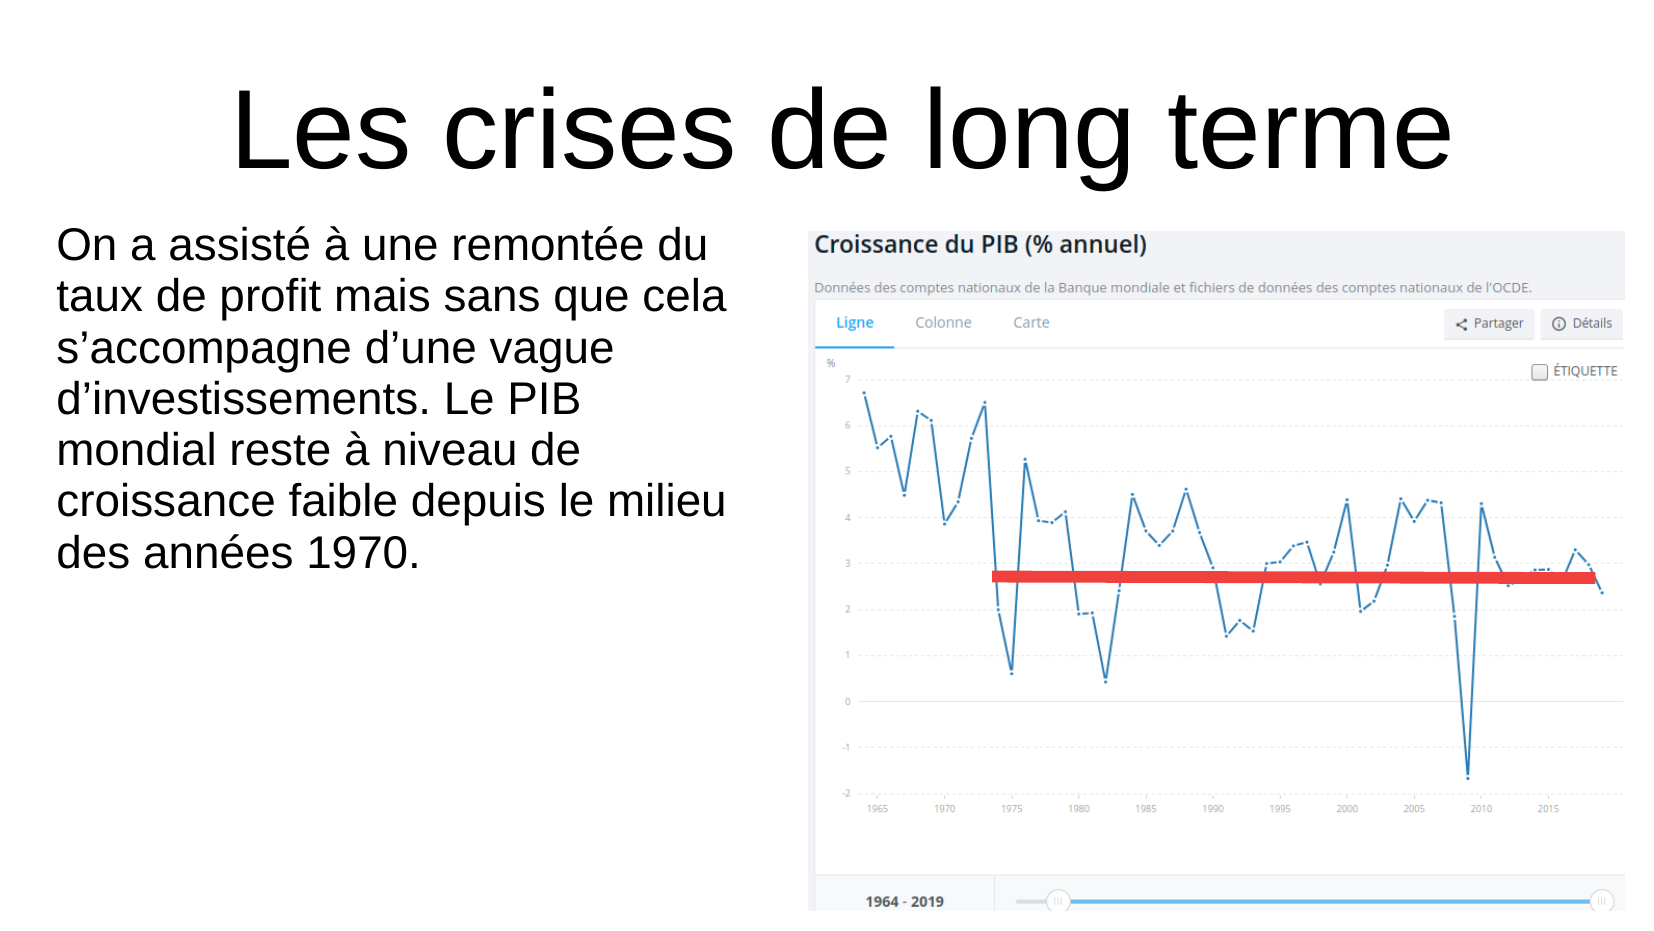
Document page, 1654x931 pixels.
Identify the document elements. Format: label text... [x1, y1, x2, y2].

title Les crises de long terme [98, 51, 1587, 207]
picture [808, 231, 1625, 911]
text_box On a assisté à une remontée du taux de profit mais sans que cela s’accompagne d’une vague d’investissements. Le PIB mondial reste à niveau de croissance faible depuis le milieu des années 1970. [41, 211, 761, 777]
